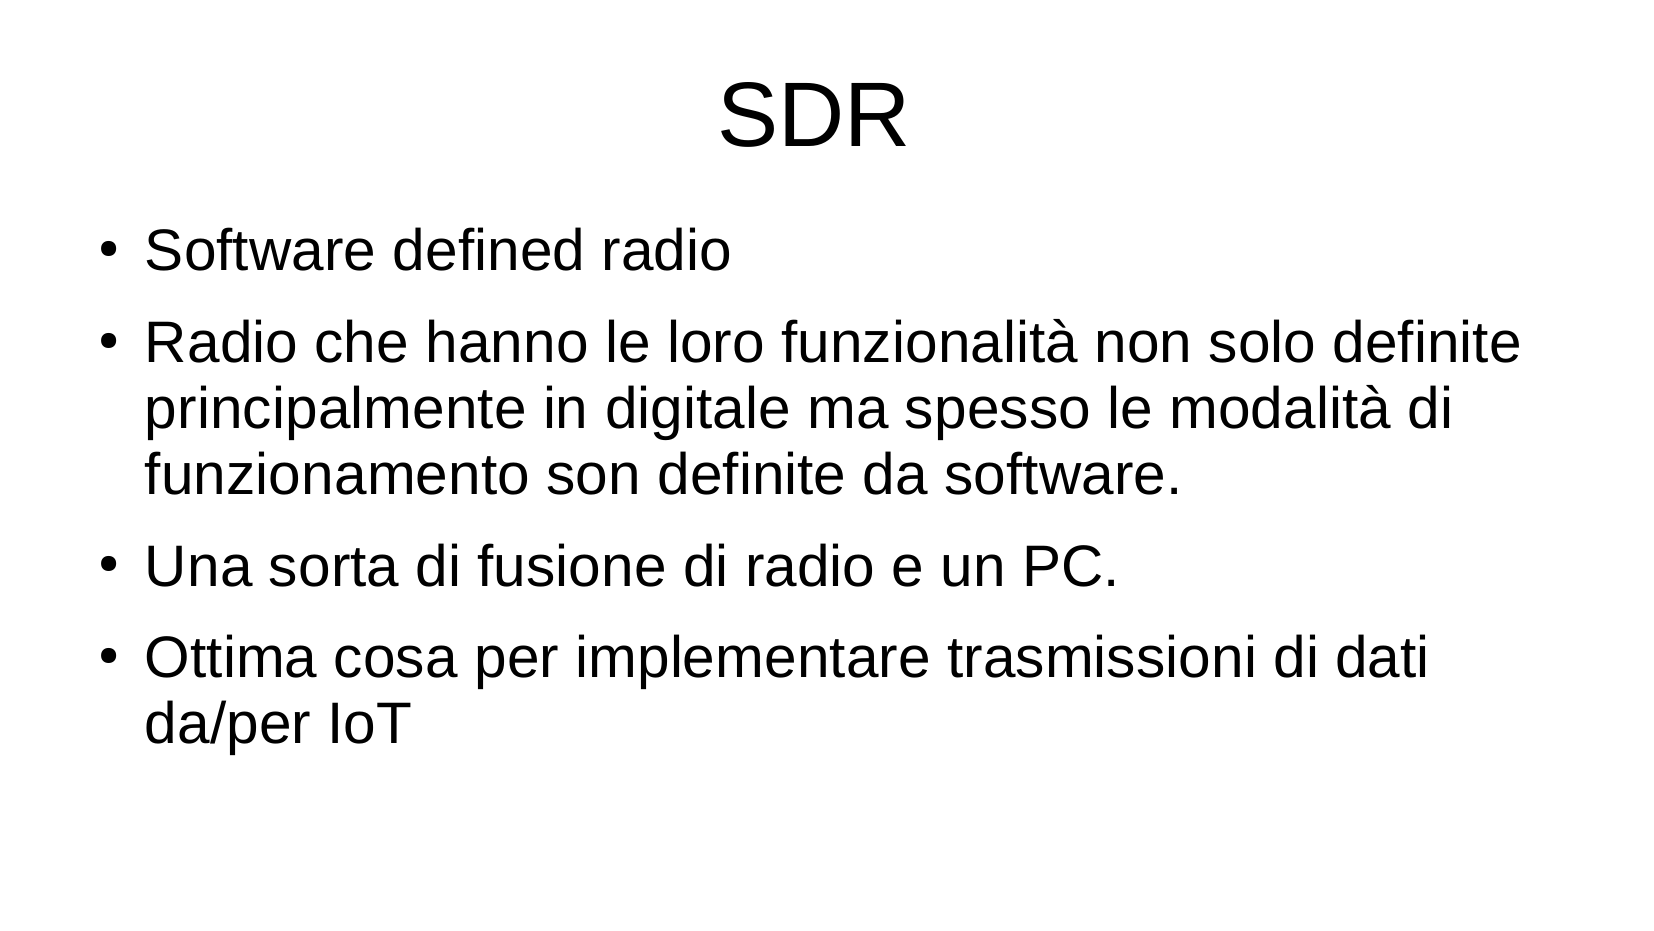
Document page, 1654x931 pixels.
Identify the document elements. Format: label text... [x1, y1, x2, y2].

title SDR [82, 37, 1571, 193]
list Software defined radio Radio che hanno le loro funzionalità non solo definite principalmente in digitale ma spesso le modalità di funzionamento son definite da software. Una sorta di fusione di radio e un PC. Ottima cosa per implementare trasmissioni di dati da/per IoT [82, 217, 1571, 758]
